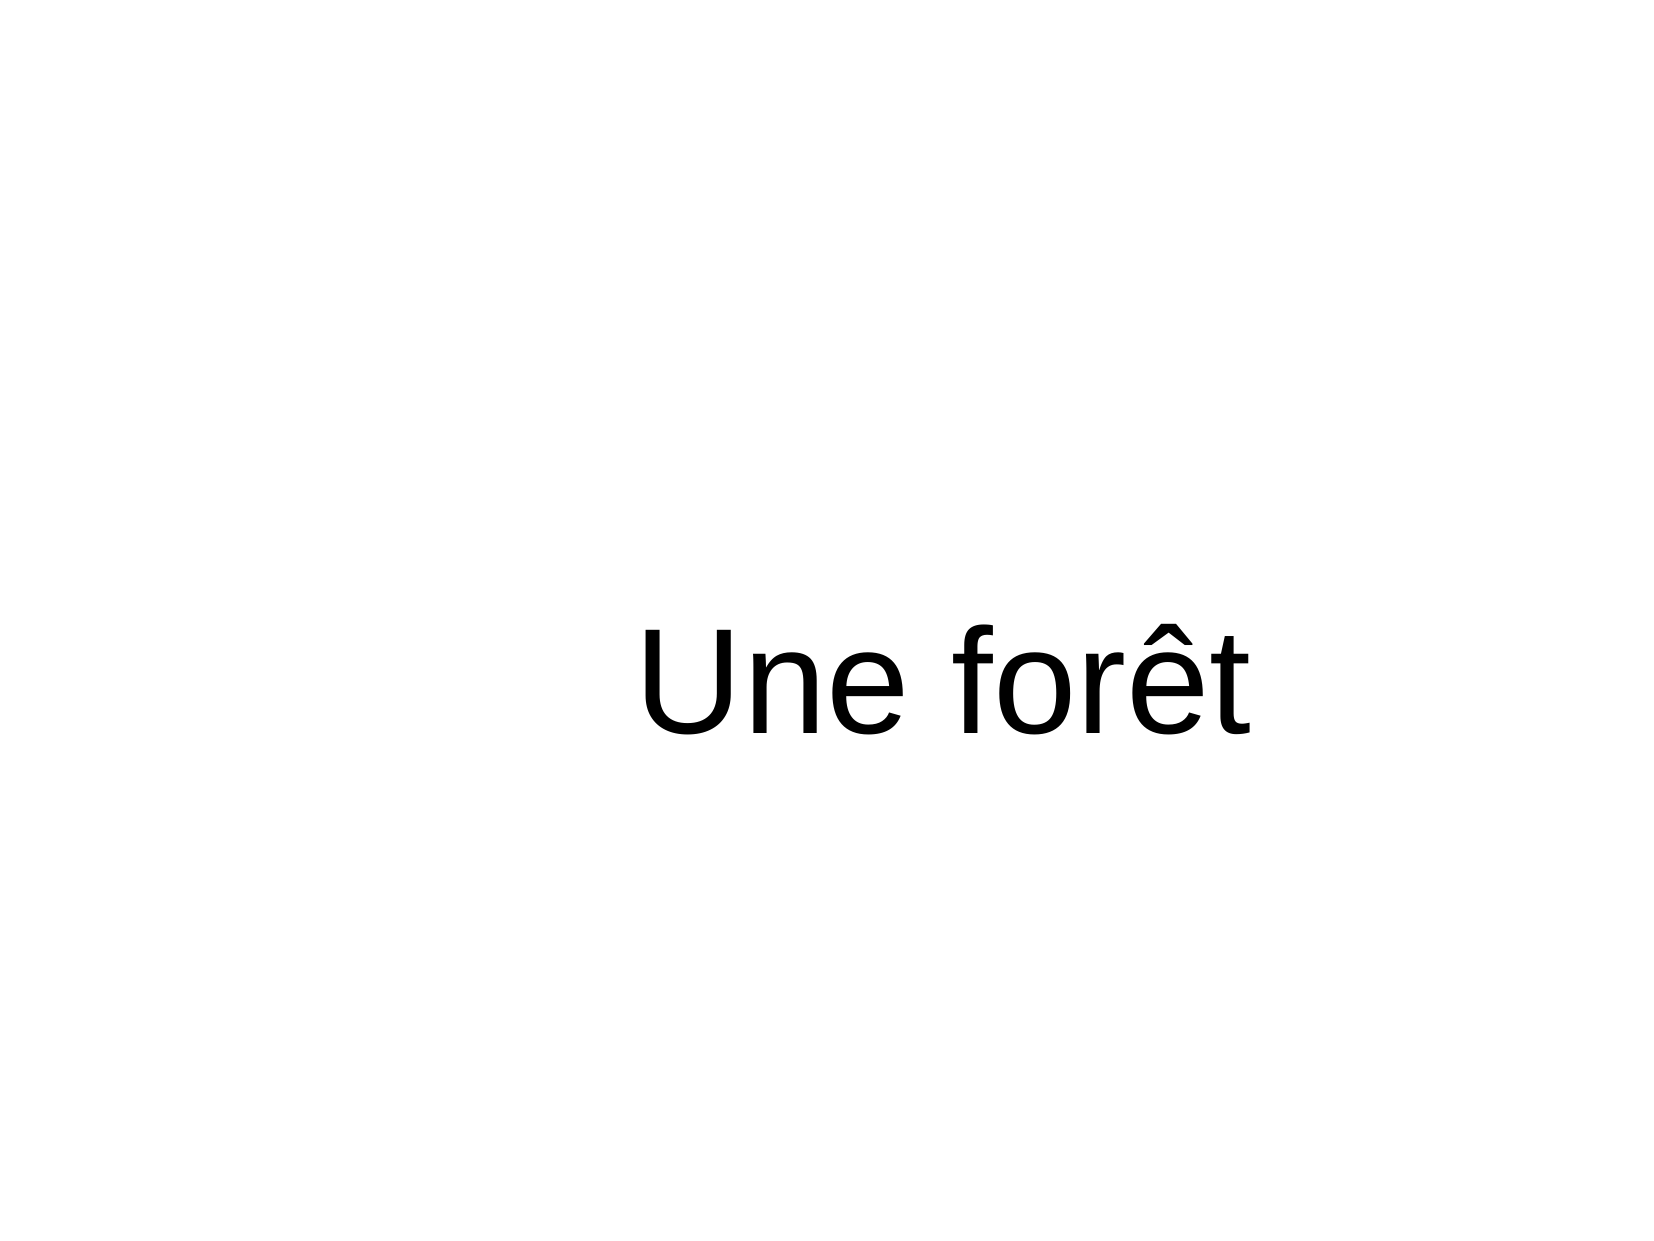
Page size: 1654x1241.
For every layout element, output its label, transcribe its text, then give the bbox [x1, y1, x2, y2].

text_box Une forêt [620, 590, 1536, 773]
